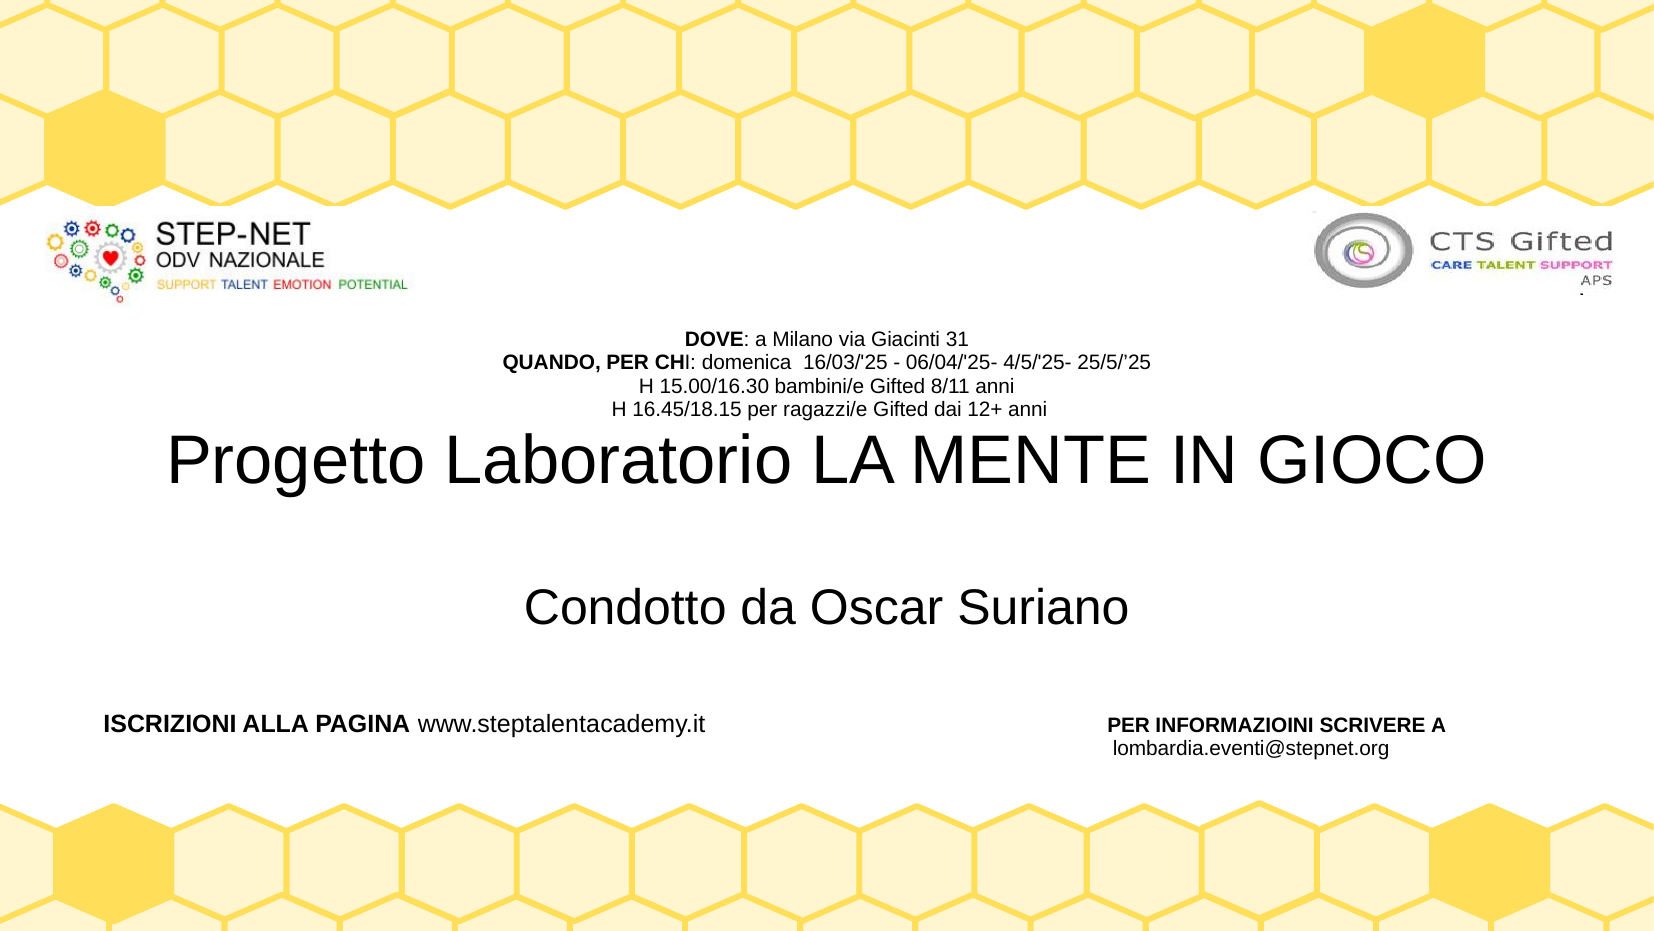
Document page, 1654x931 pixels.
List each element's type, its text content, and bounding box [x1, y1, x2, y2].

subtitle Condotto da Oscar Suriano [88, 561, 1565, 709]
text_box ISCRIZIONI ALLA PAGINA www.steptalentacademy.it [88, 701, 722, 745]
text_box PER INFORMAZIOINI SCRIVERE A lombardia.eventi@stepnet.org [1092, 706, 1477, 791]
title DOVE: a Milano via Giacinti 31 QUANDO, PER CHI: domenica 16/03/'25 - 06/04/'25- 4/5/'25- 25/5/’25 H 15.00/16.30 bambini/e Gifted 8/11 anni H 16.45/18.15 per ragazzi/e Gifted dai 12+ anni Progetto Laboratorio LA MENTE IN GIOCO [88, 265, 1565, 537]
picture [1287, 206, 1620, 296]
picture [29, 206, 426, 311]
